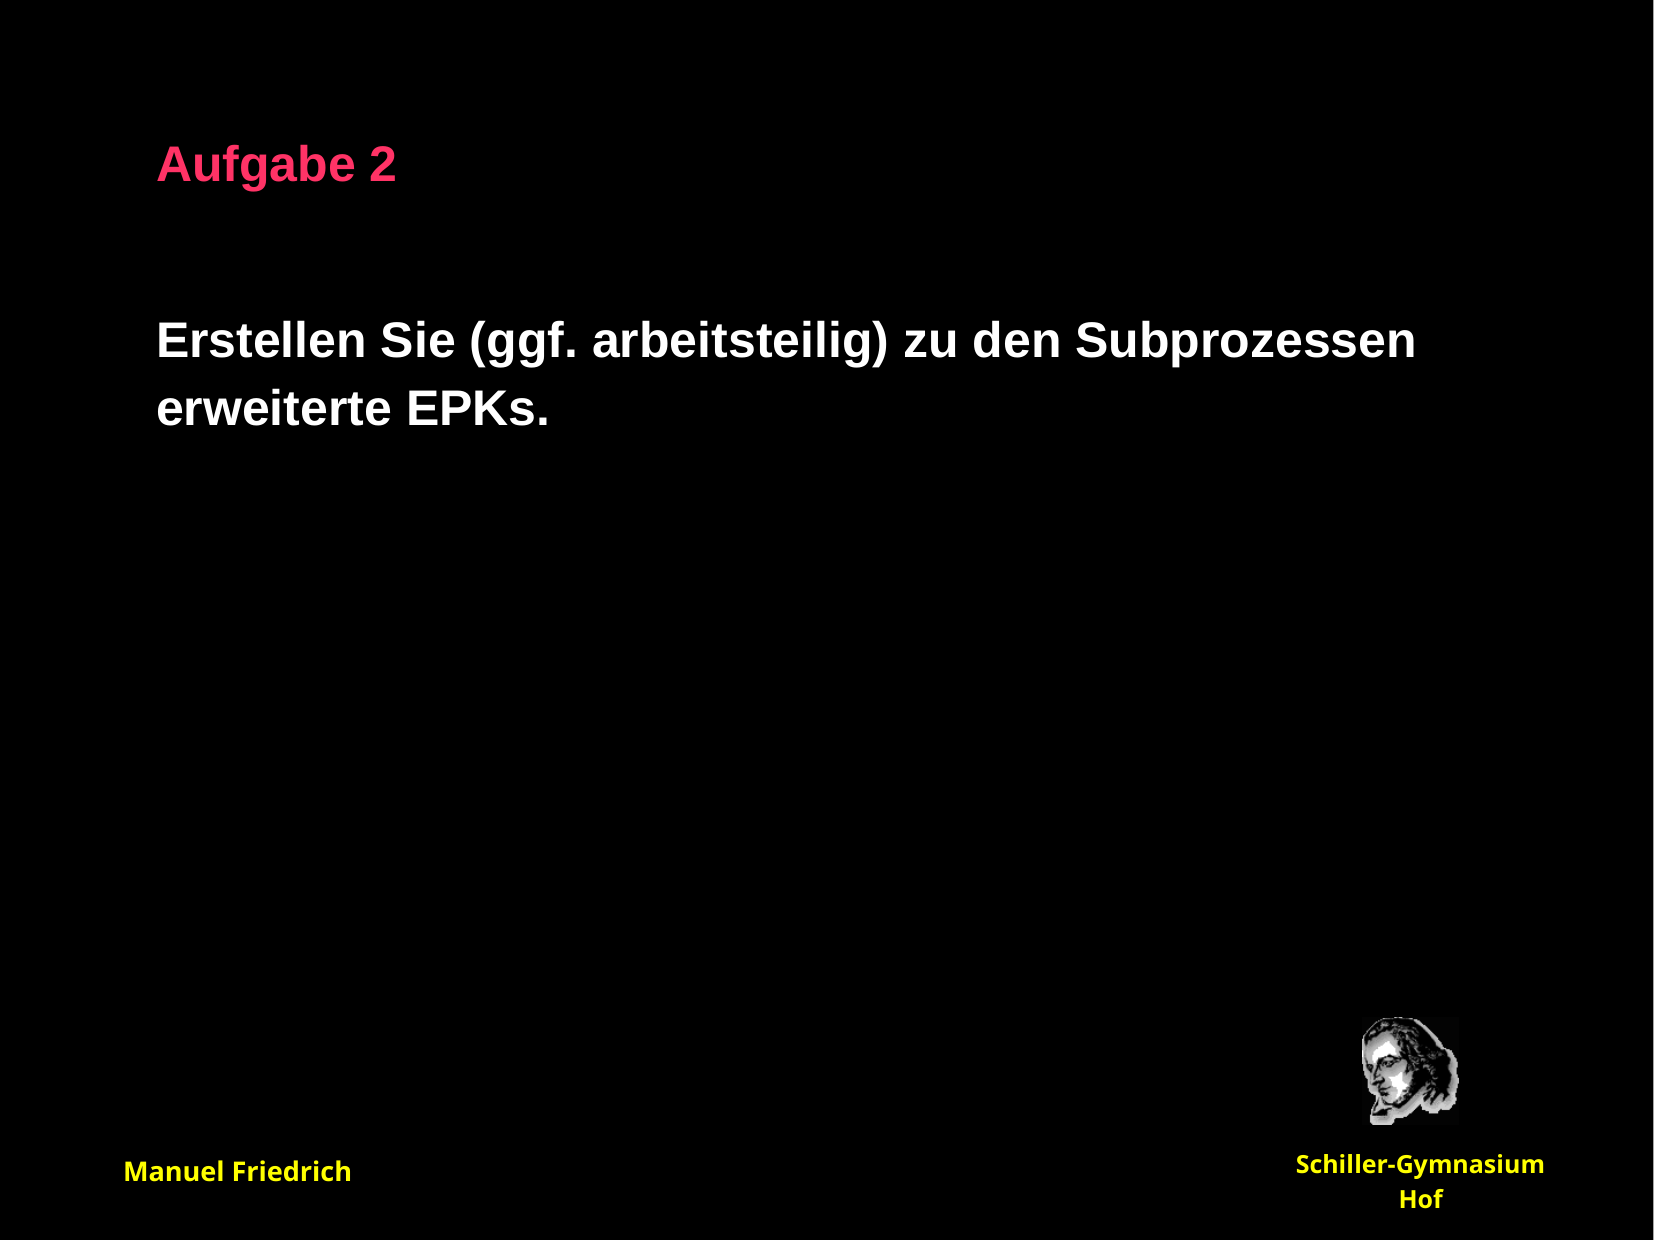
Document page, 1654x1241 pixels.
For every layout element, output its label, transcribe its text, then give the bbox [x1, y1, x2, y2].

text_box Schiller-Gymnasium Hof [1295, 1145, 1546, 1216]
text_box Manuel Friedrich [123, 1151, 353, 1191]
picture [1362, 1017, 1459, 1126]
text_box Aufgabe 2 Erstellen Sie (ggf. arbeitsteilig) zu den Subprozessen erweiterte EPKs. [155, 140, 1433, 436]
